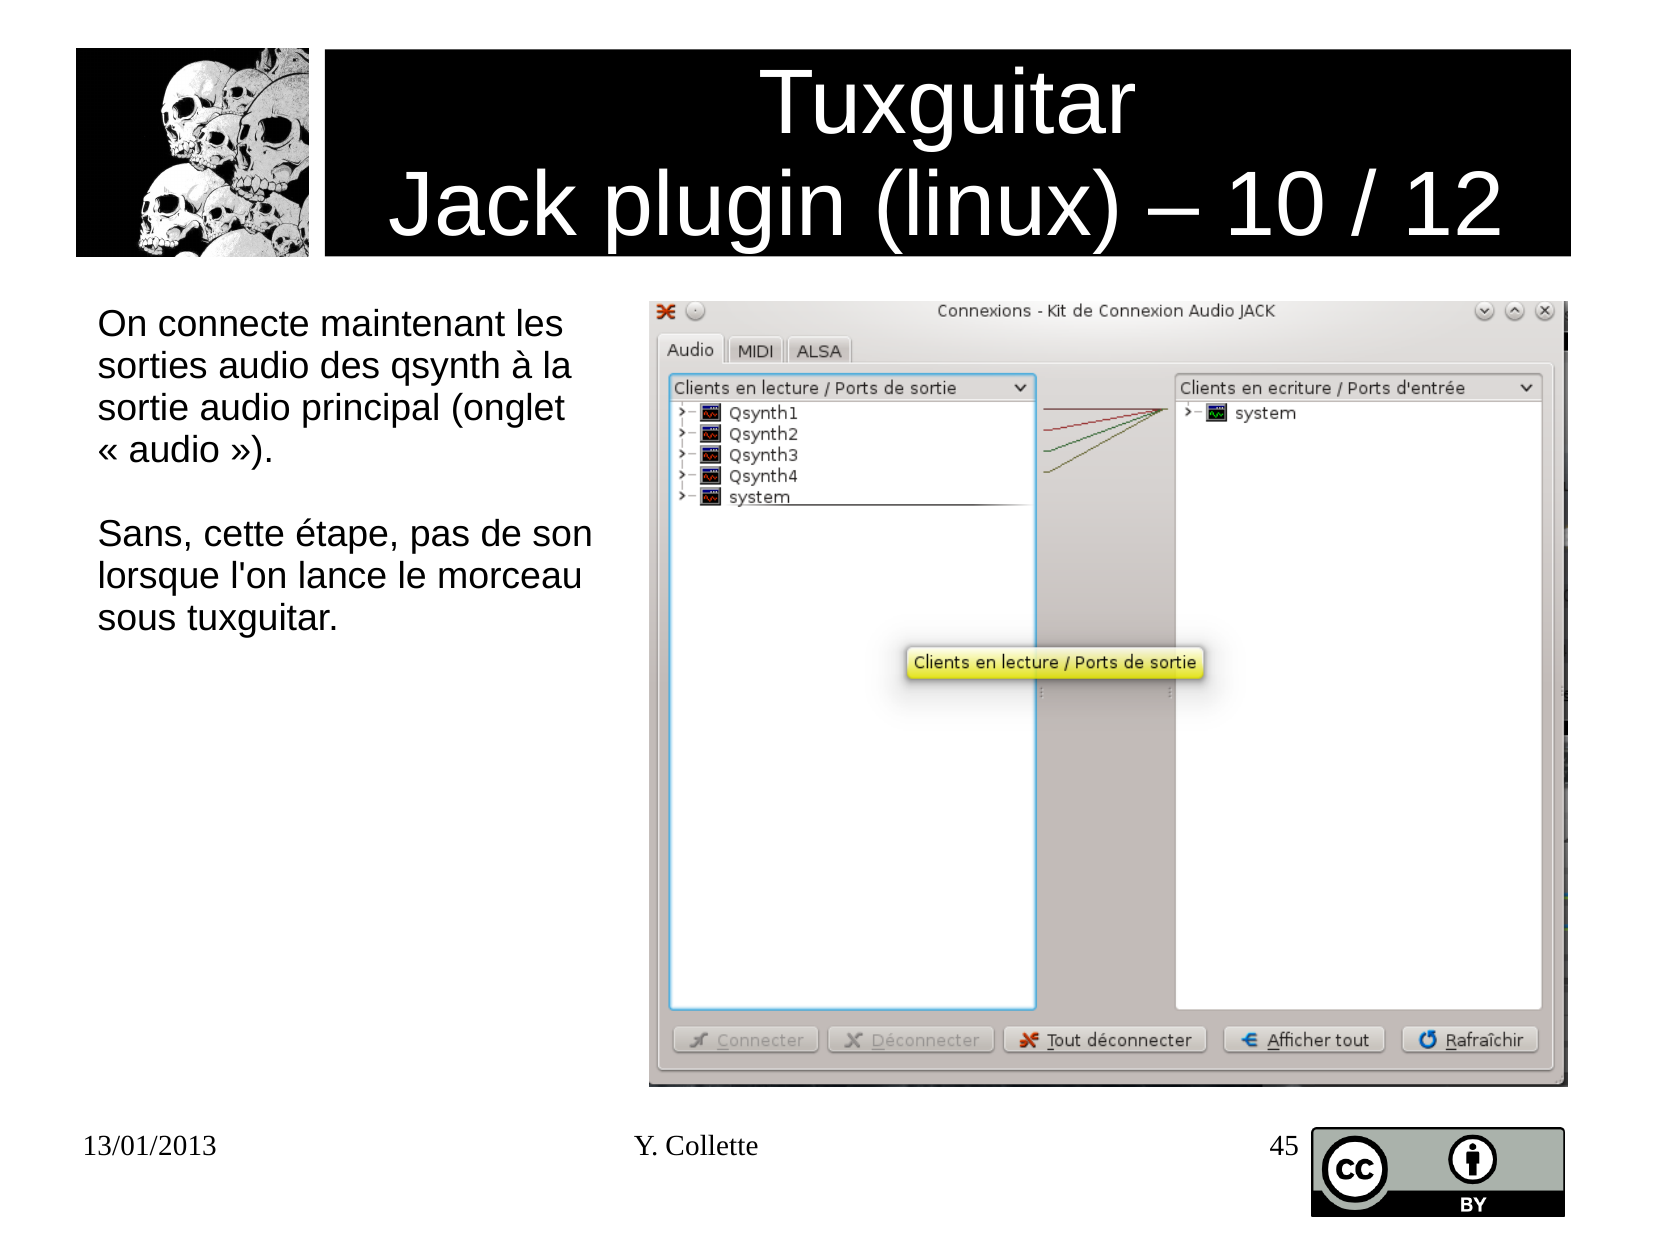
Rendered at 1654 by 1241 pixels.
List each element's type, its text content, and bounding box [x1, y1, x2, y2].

picture [1311, 1127, 1565, 1217]
picture [649, 301, 1568, 1087]
picture [76, 48, 309, 257]
title Tuxguitar Jack plugin (linux) – 10 / 12 [324, 49, 1571, 257]
text_box On connecte maintenant les sorties audio des qsynth à la sortie audio principal (onglet « audio »). Sans, cette étape, pas de son lorsque l'on lance le morceau sous tuxguitar. [82, 295, 650, 647]
